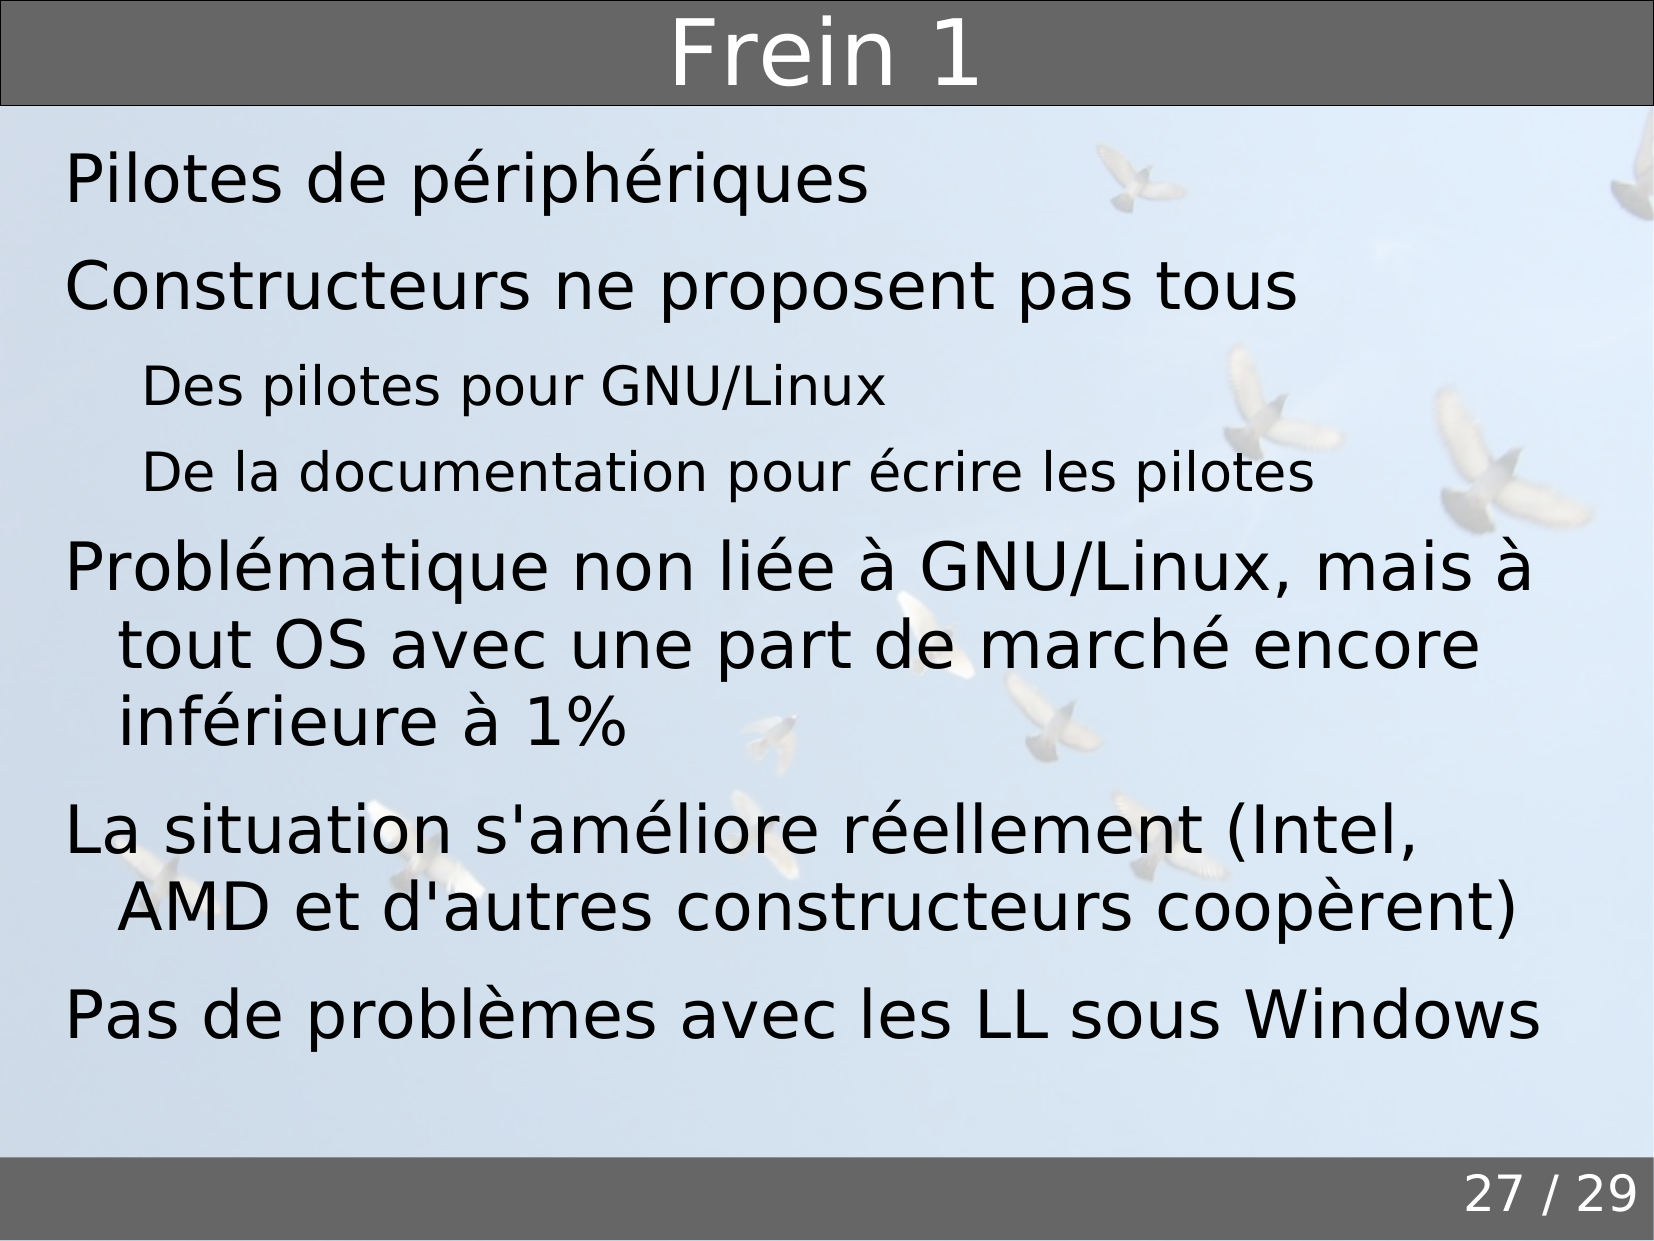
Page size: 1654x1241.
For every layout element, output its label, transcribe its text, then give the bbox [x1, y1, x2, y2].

title Frein 1 [0, 0, 1654, 108]
list Pilotes de périphériques Constructeurs ne proposent pas tous Des pilotes pour GNU/Linux De la documentation pour écrire les pilotes Problématique non liée à GNU/Linux, mais à tout OS avec une part de marché encore inférieure à 1% La situation s'améliore réellement (Intel, AMD et d'autres constructeurs coopèrent) Pas de problèmes avec les LL sous Windows [46, 140, 1585, 1132]
